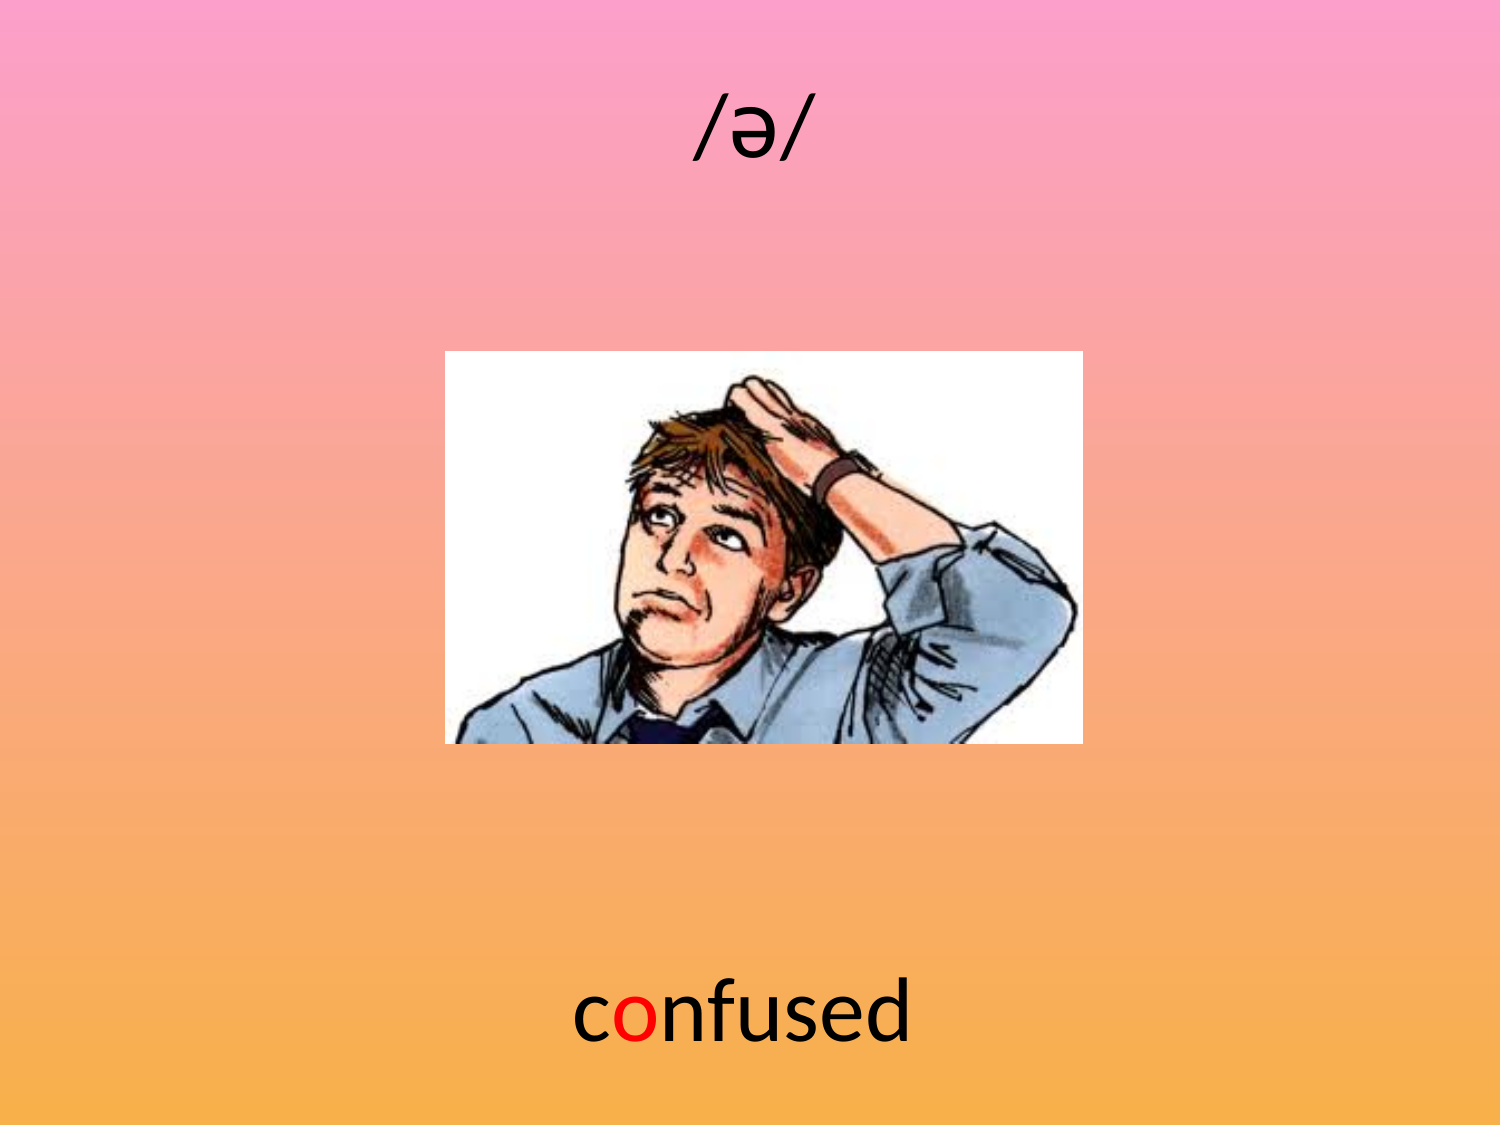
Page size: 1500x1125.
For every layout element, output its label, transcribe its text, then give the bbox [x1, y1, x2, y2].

picture [445, 351, 1083, 744]
text_box confused [105, 883, 1381, 1125]
text_box /ə/ [117, 0, 1393, 242]
